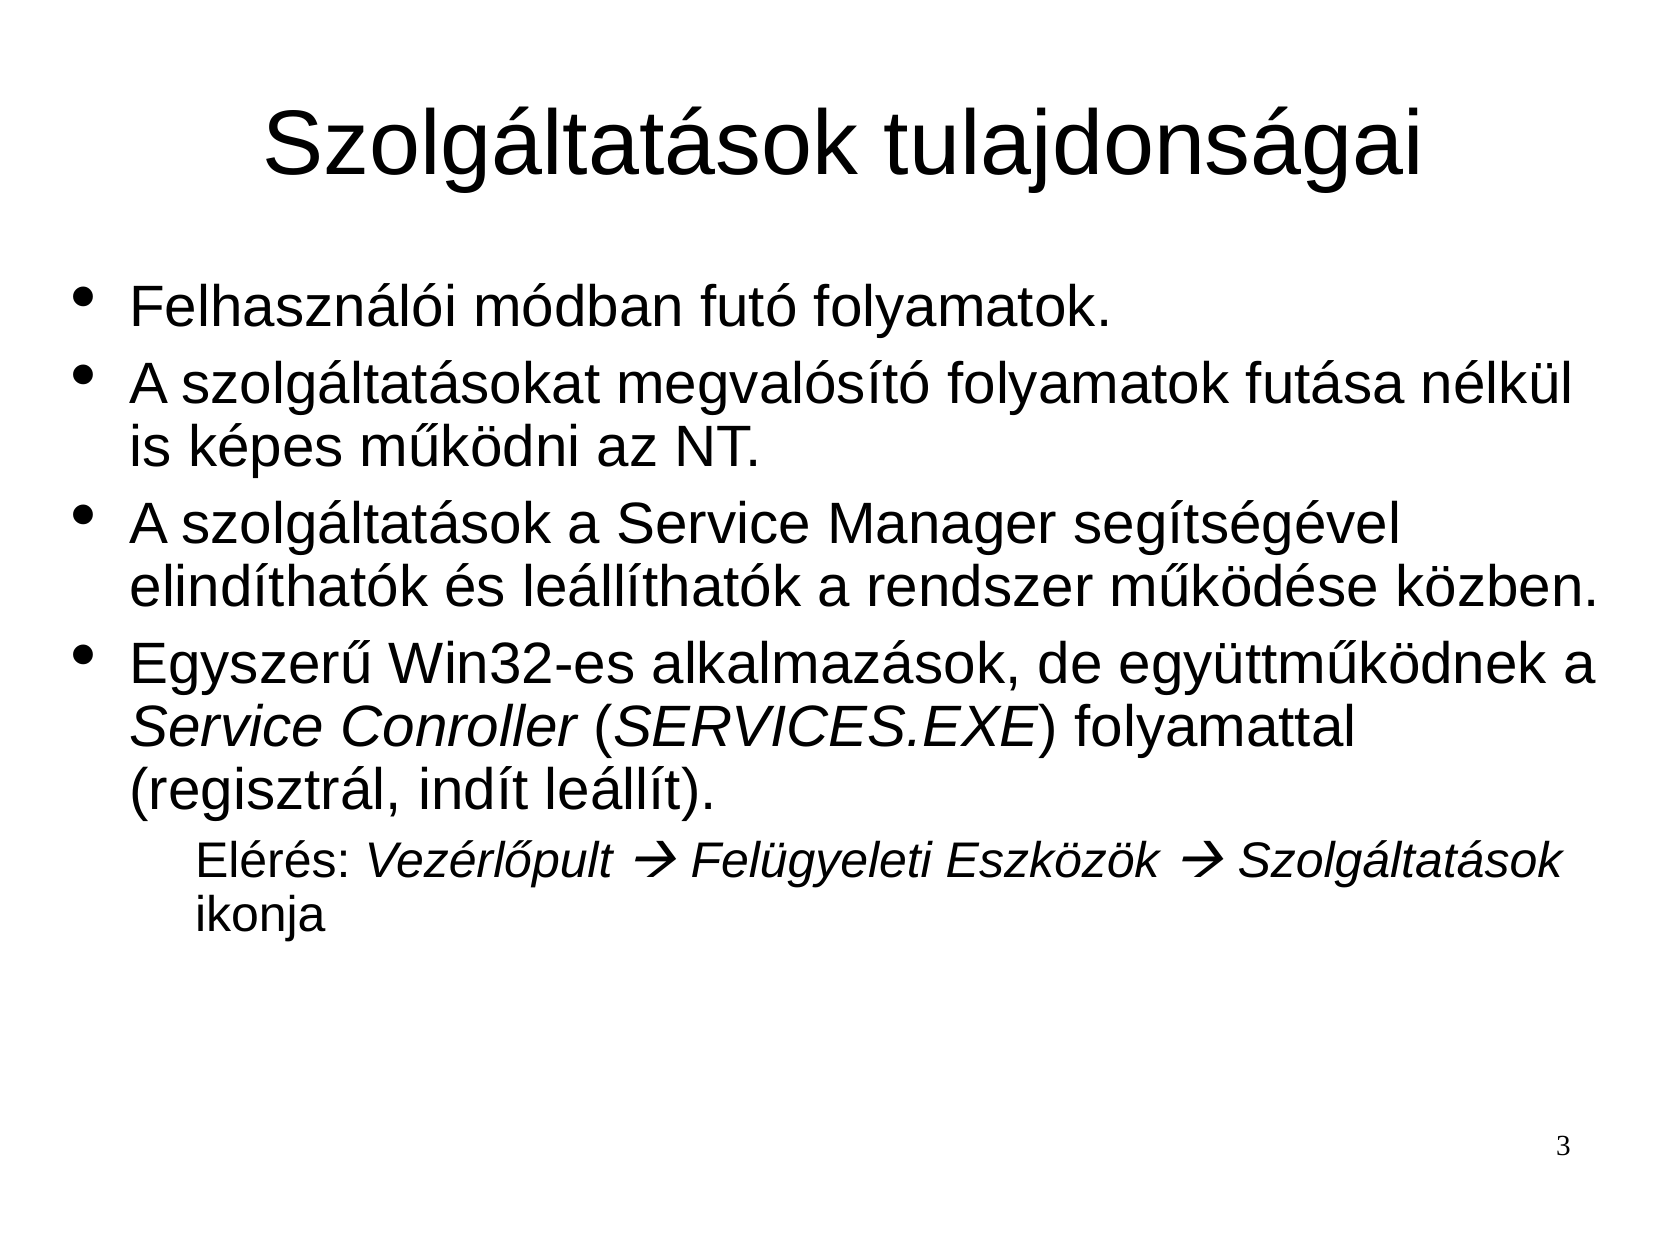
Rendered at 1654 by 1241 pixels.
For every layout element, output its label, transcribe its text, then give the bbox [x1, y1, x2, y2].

title Szolgáltatások tulajdonságai [123, 34, 1530, 241]
list Felhasználói módban futó folyamatok. A szolgáltatásokat megvalósító folyamatok futása nélkül is képes működni az NT. A szolgáltatások a Service Manager segítségével elindíthatók és leállíthatók a rendszer működése közben. Egyszerű Win32-es alkalmazások, de együttműködnek a Service Conroller (SERVICES.EXE) folyamattal (regisztrál, indít leállít). Elérés: Vezérlőpult  Felügyeleti Eszközök  Szolgáltatások ikonja [58, 268, 1622, 1180]
